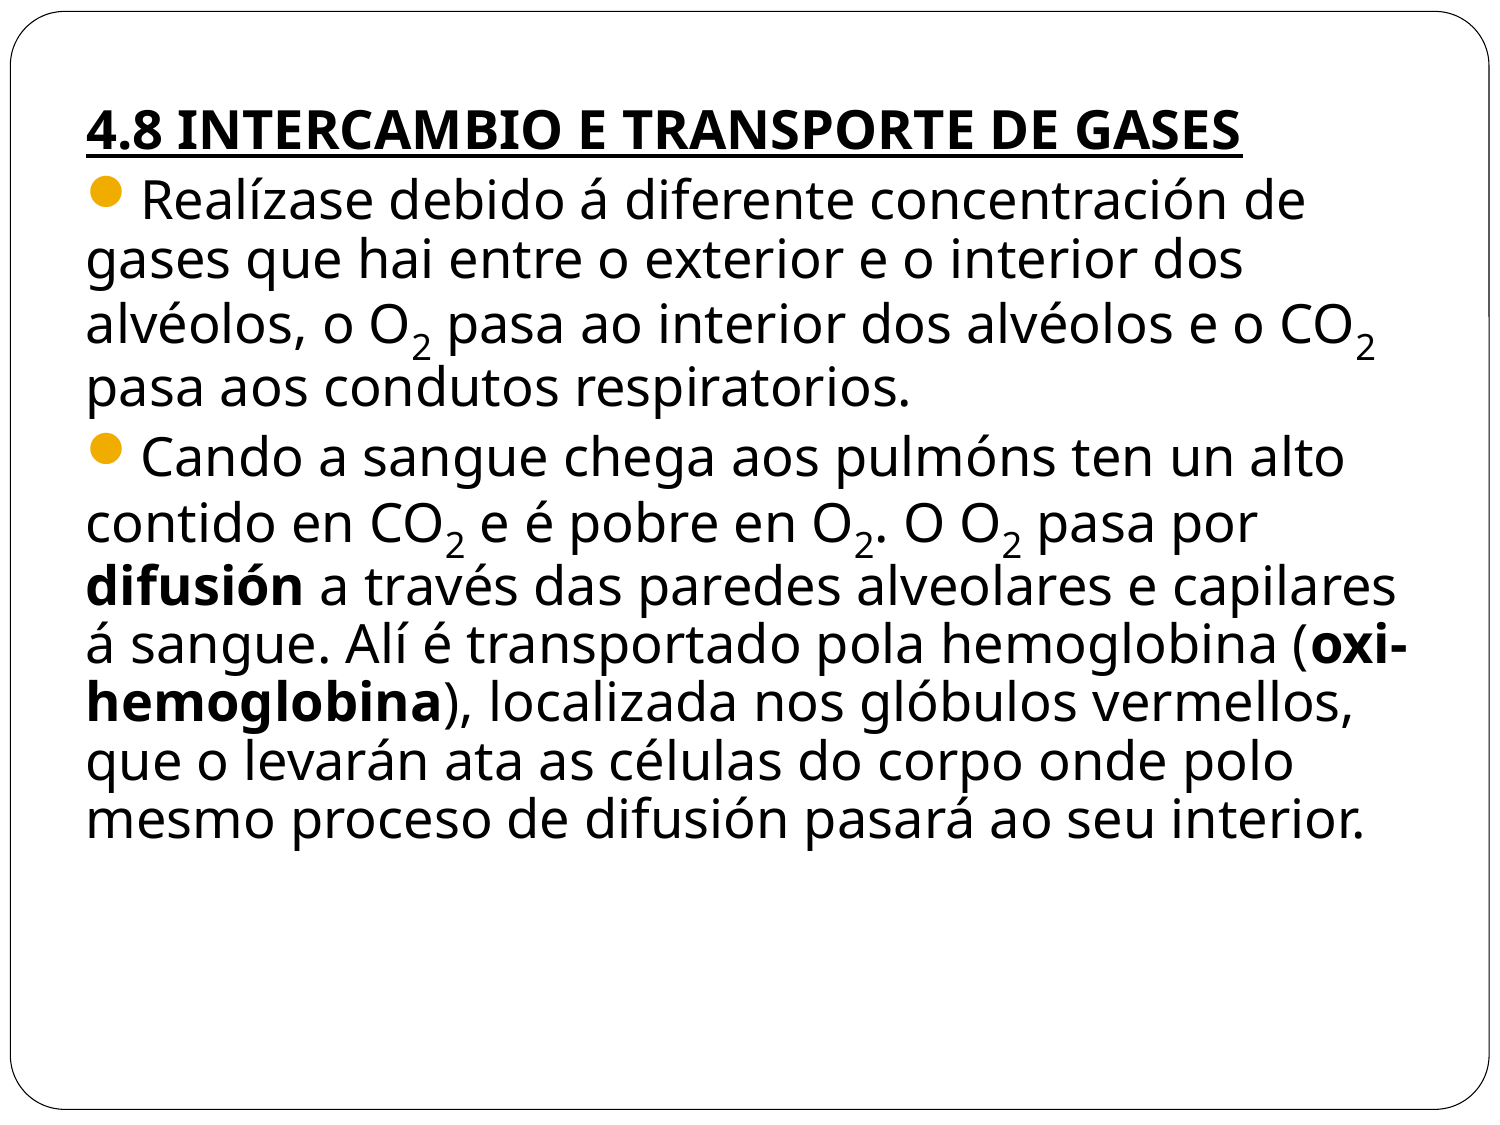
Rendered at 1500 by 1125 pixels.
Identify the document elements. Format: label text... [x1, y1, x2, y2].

text_box 4.8 INTERCAMBIO E TRANSPORTE DE GASES Realízase debido á diferente concentración de gases que hai entre o exterior e o interior dos alvéolos, o O2 pasa ao interior dos alvéolos e o CO2 pasa aos condutos respiratorios. Cando a sangue chega aos pulmóns ten un alto contido en CO2 e é pobre en O2. O O2 pasa por difusión a través das paredes alveolares e capilares á sangue. Alí é transportado pola hemoglobina (oxi-hemoglobina), localizada nos glóbulos vermellos, que o levarán ata as células do corpo onde polo mesmo proceso de difusión pasará ao seu interior. [70, 88, 1443, 1022]
